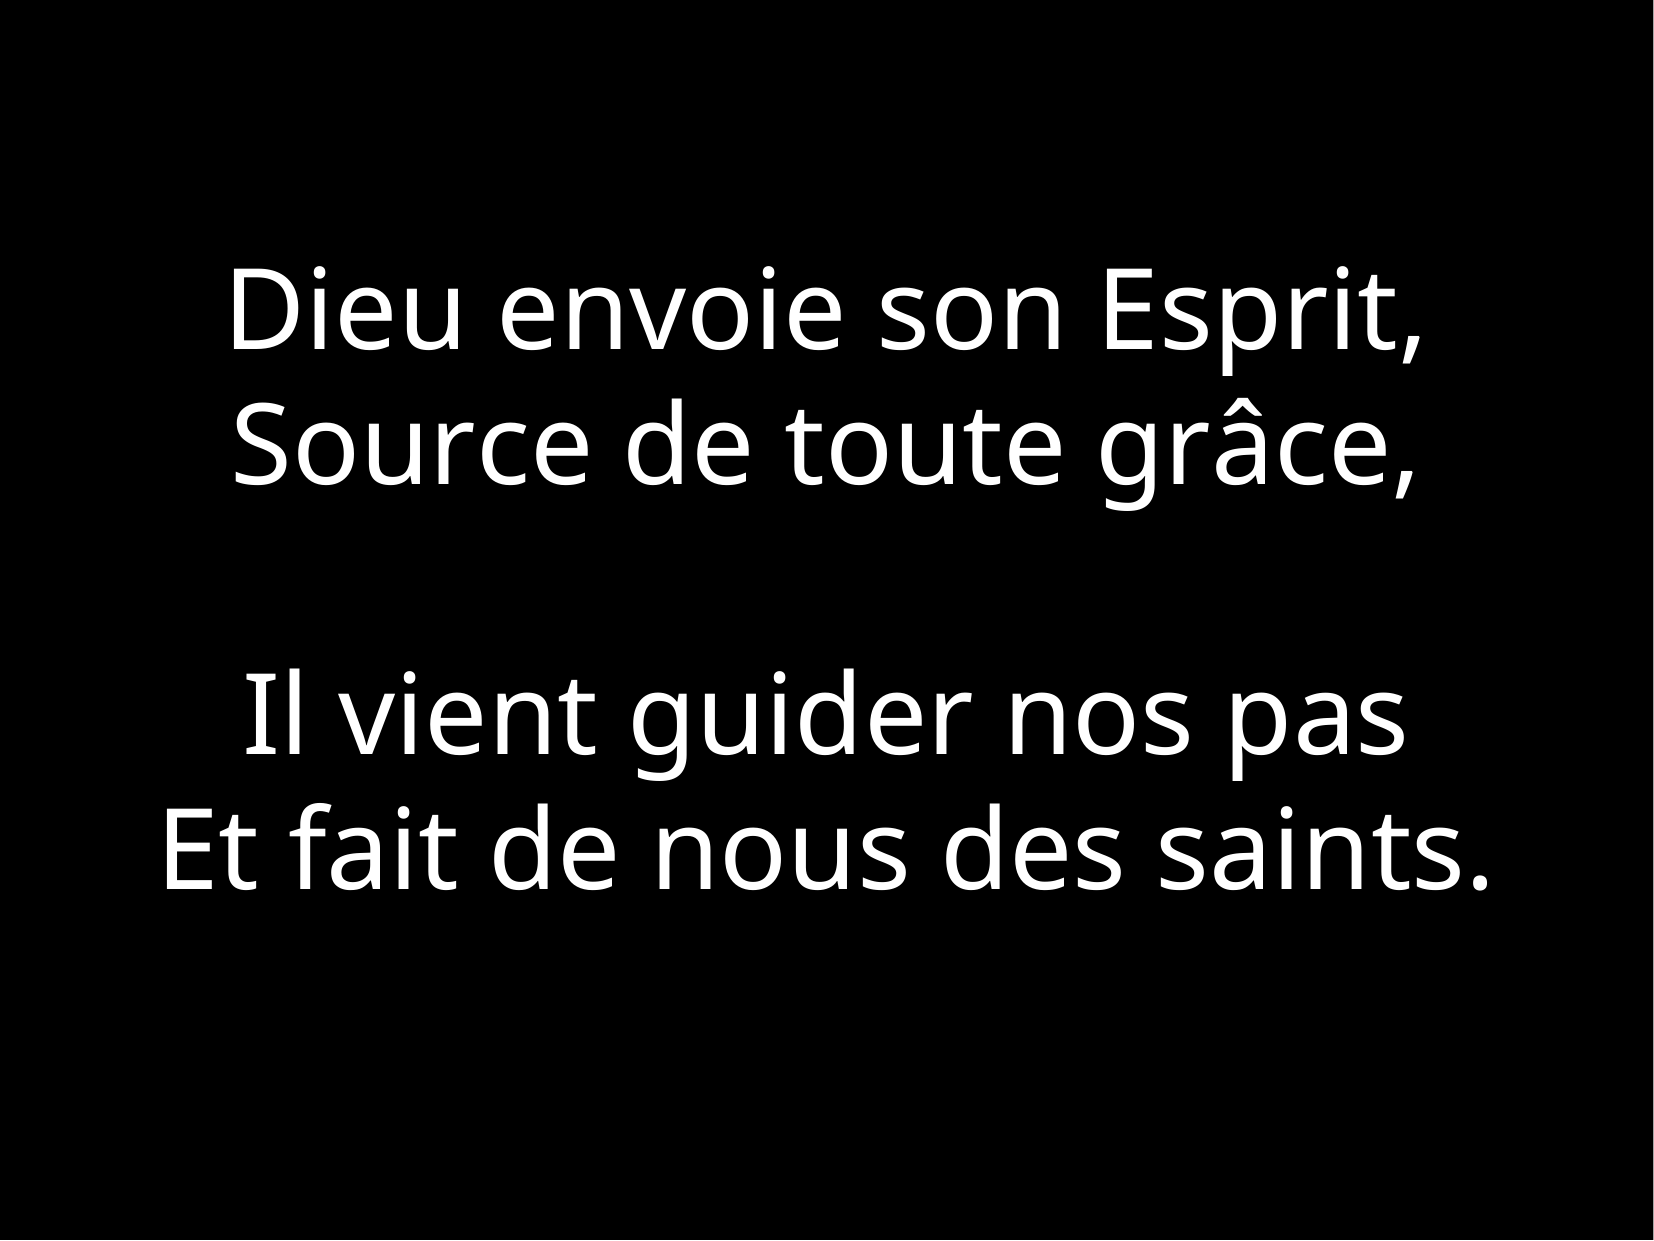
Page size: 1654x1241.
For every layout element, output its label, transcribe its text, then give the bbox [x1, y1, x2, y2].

title Dieu envoie son Esprit, Source de toute grâce, Il vient guider nos pas Et fait de nous des saints. [45, 73, 1609, 1211]
